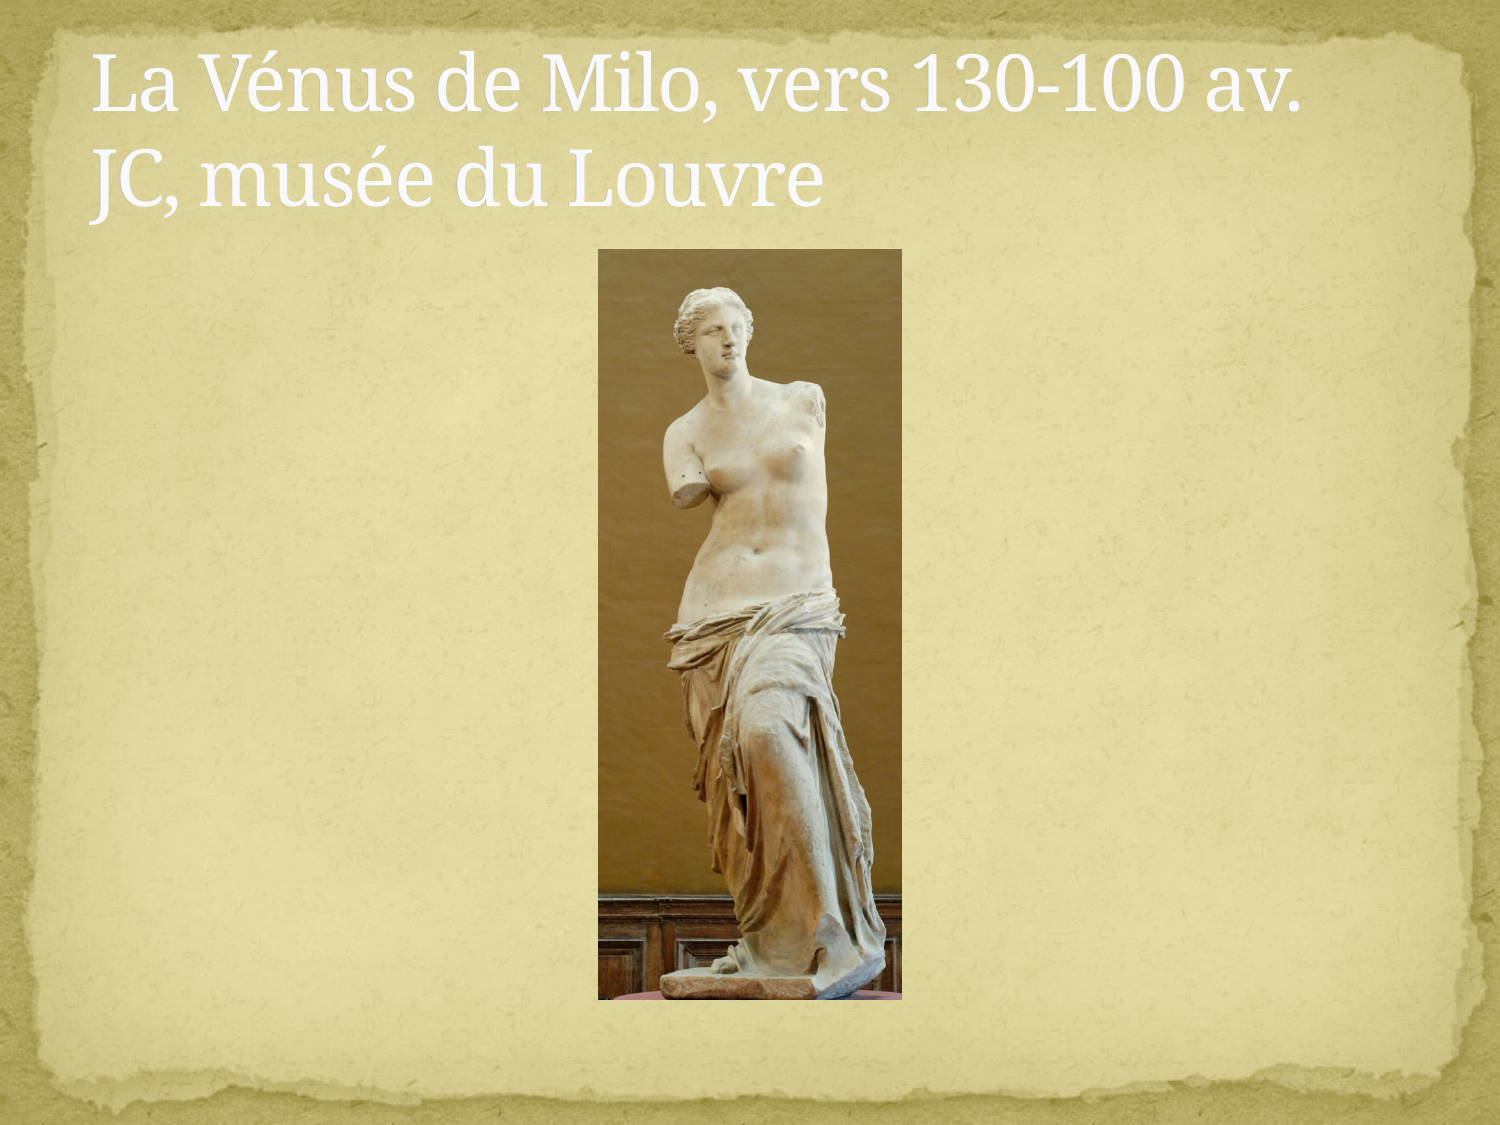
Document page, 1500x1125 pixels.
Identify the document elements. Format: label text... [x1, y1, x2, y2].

picture [598, 249, 902, 1000]
title La Vénus de Milo, vers 130-100 av. JC, musée du Louvre [75, 24, 1426, 225]
